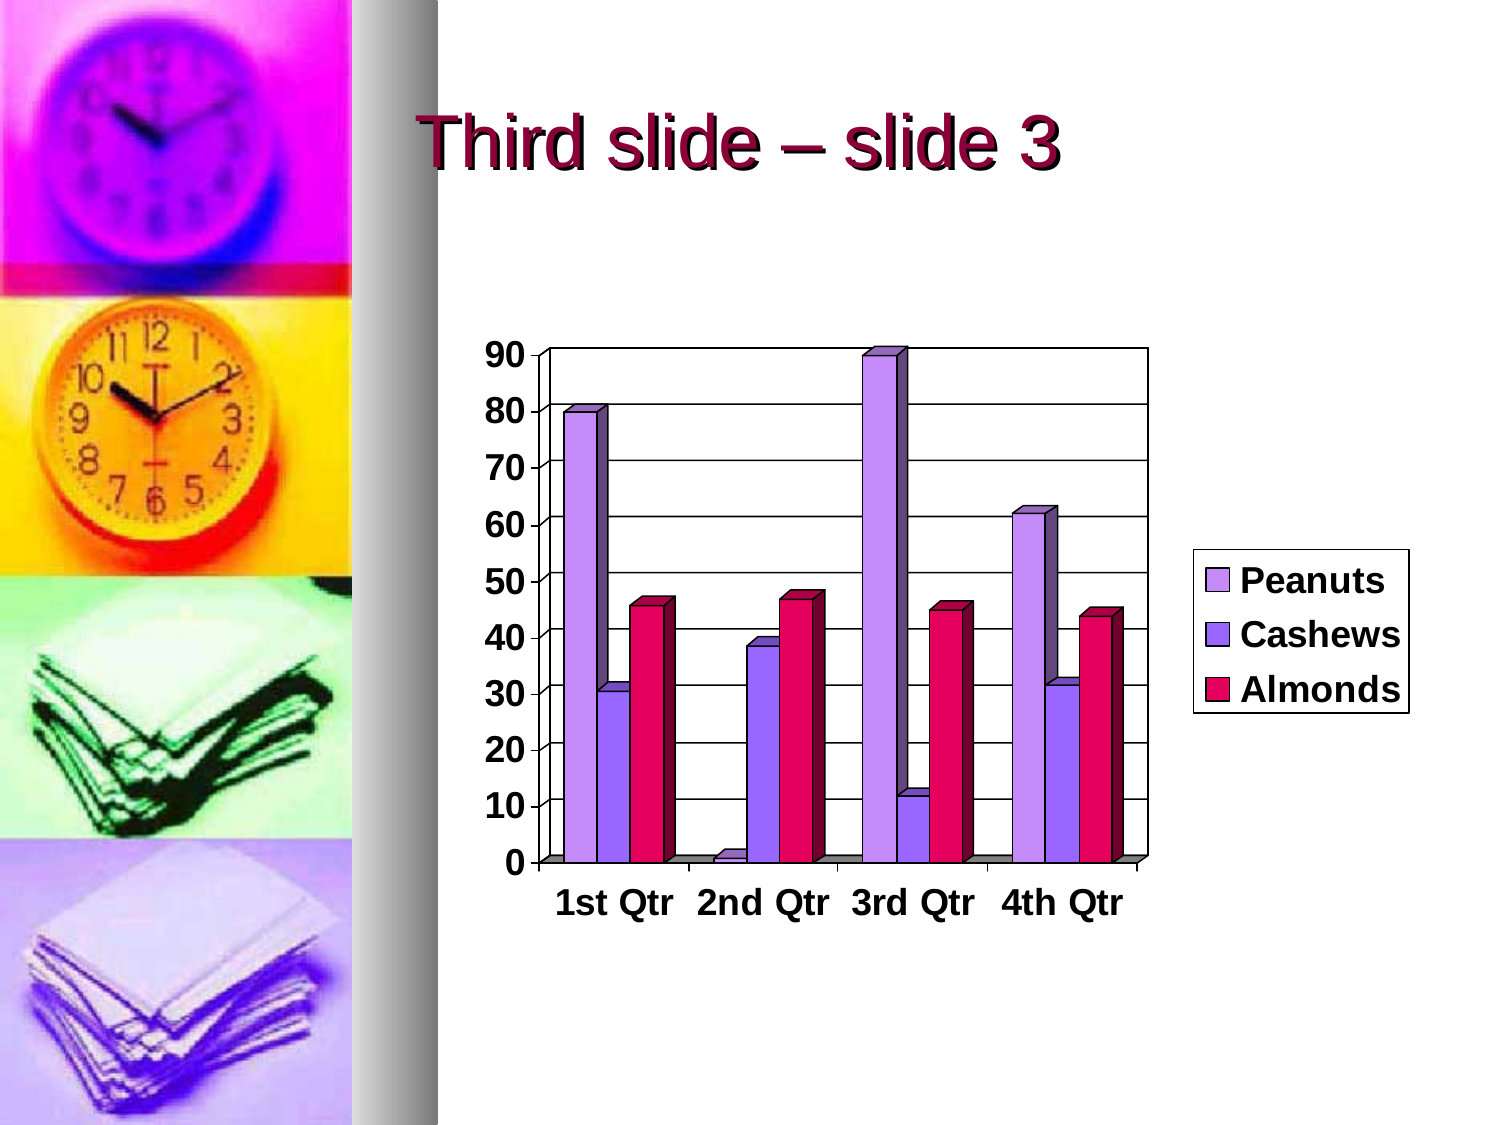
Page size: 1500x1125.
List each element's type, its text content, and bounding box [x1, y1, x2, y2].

picture [0, 0, 352, 1125]
text_box [425, 297, 1425, 965]
title Third slide – slide 3 [399, 37, 1450, 238]
